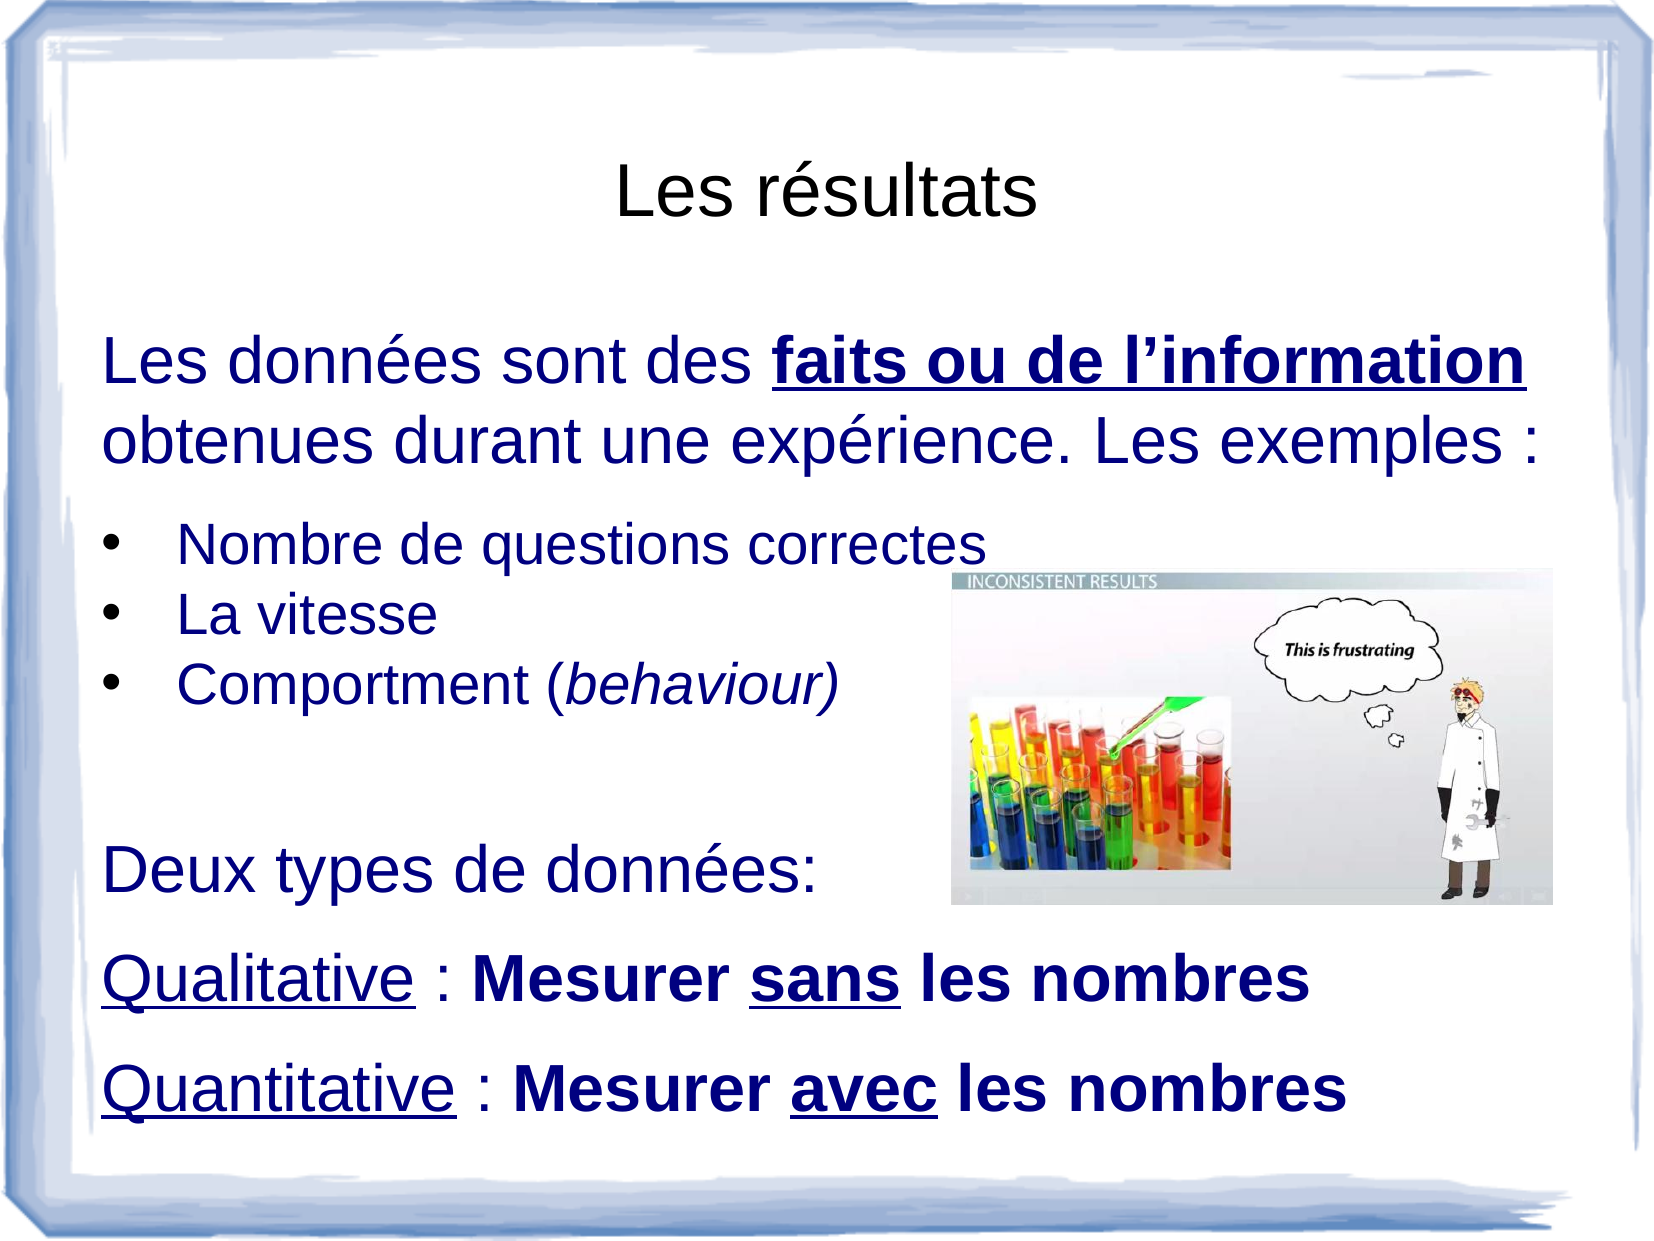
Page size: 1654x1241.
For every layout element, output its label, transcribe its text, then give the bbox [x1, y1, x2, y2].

list Les données sont des faits ou de l’information obtenues durant une expérience. Les exemples : Nombre de questions correctes La vitesse Comportment (behaviour) Deux types de données: Qualitative : Mesurer sans les nombres Quantitative : Mesurer avec les nombres [101, 316, 1590, 1225]
title Les résultats [82, 128, 1571, 336]
picture [951, 568, 1553, 905]
